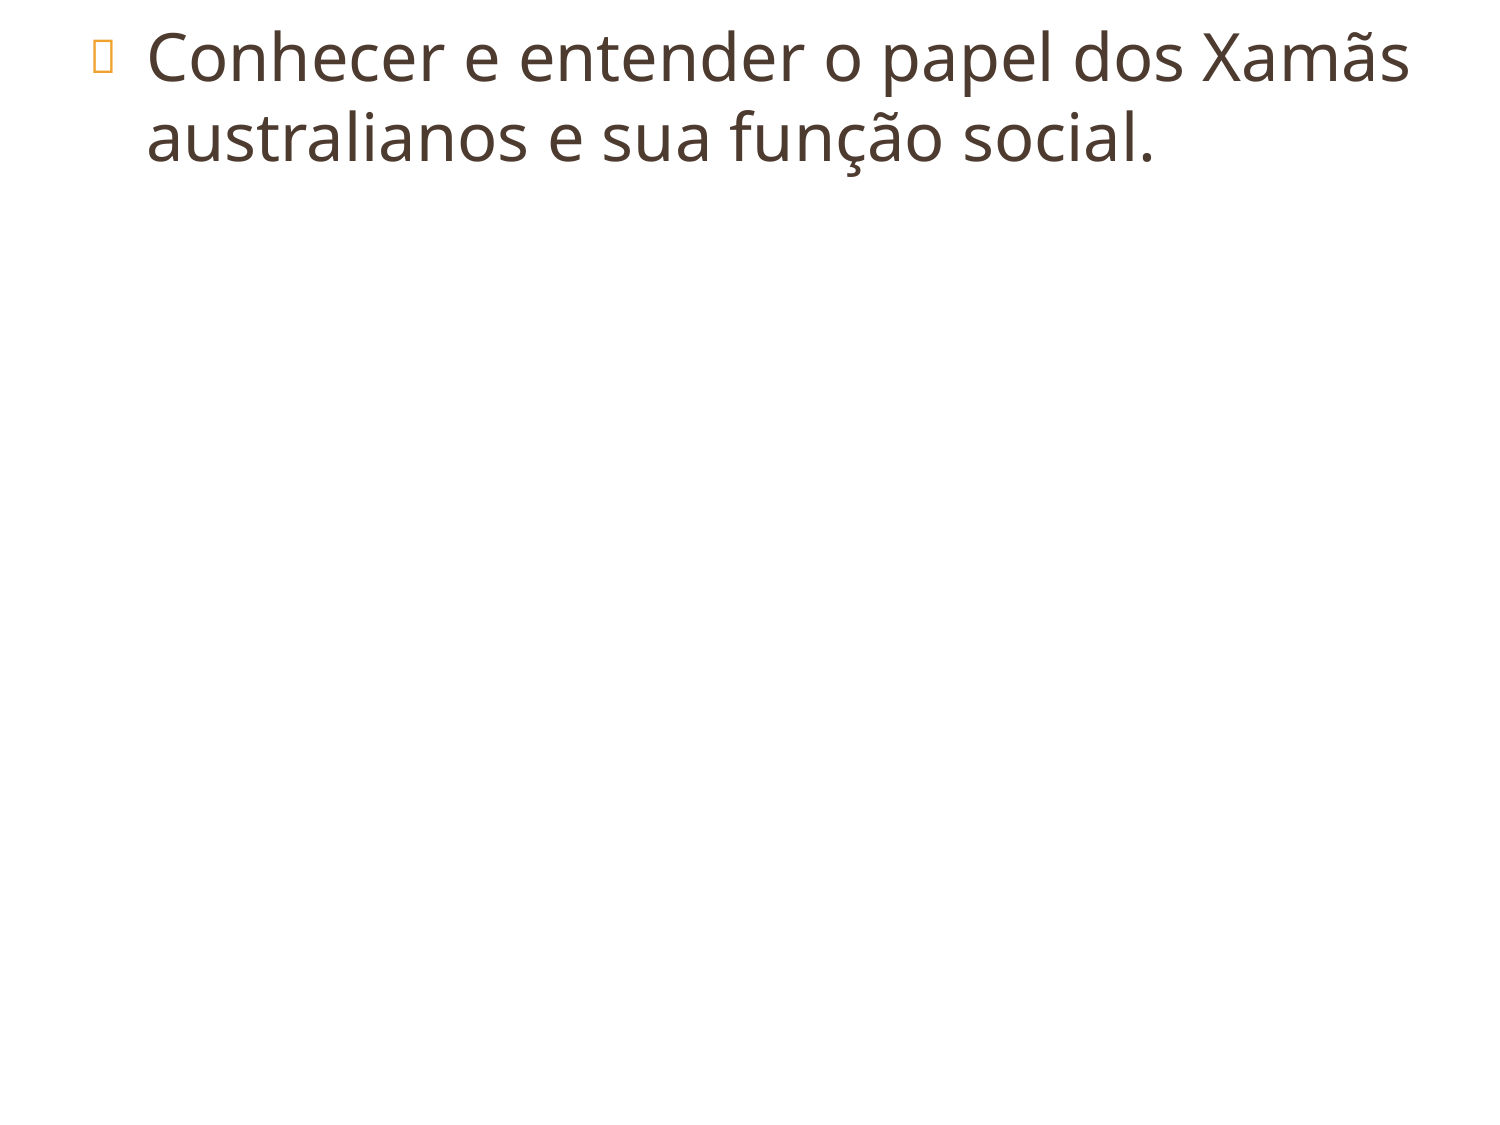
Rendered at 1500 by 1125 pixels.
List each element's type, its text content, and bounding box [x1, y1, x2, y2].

list Conhecer e entender o papel dos Xamãs australianos e sua função social. [75, 7, 1500, 270]
